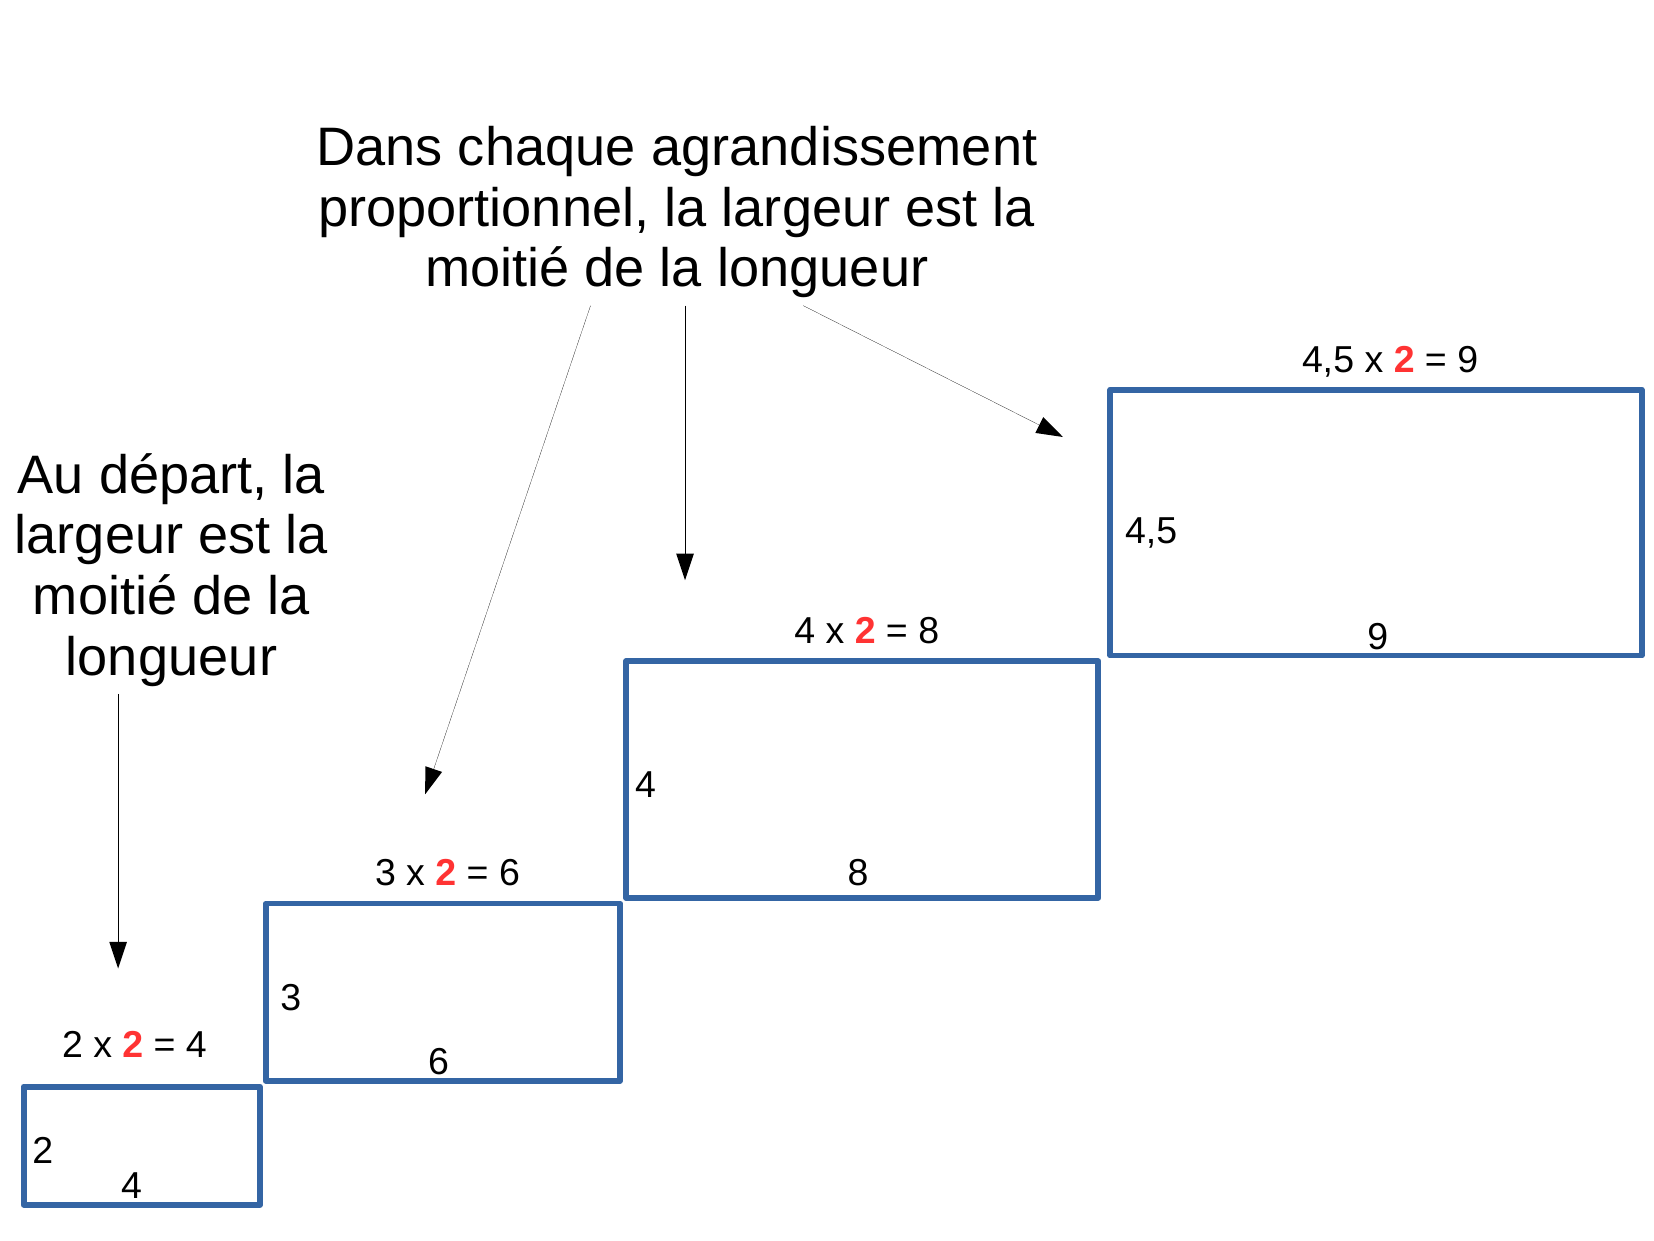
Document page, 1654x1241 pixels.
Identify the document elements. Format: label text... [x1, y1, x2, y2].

text_box 4,5 x 2 = 9 [1287, 330, 1524, 390]
text_box 2 [17, 1122, 69, 1179]
text_box 3 x 2 = 6 [360, 844, 550, 902]
text_box 9 [1352, 608, 1403, 666]
text_box 4,5 [1110, 501, 1193, 559]
text_box Dans chaque agrandissement proportionnel, la largeur est la moitié de la longueur [301, 109, 1058, 306]
text_box 4 [620, 755, 671, 813]
text_box 4 x 2 = 8 [779, 602, 969, 660]
text_box Au départ, la largeur est la moitié de la longueur [0, 437, 367, 755]
text_box 2 x 2 = 4 [47, 1015, 237, 1073]
text_box 4 [106, 1157, 157, 1215]
text_box 6 [413, 1033, 464, 1091]
text_box 3 [265, 968, 317, 1026]
text_box 8 [832, 844, 884, 902]
